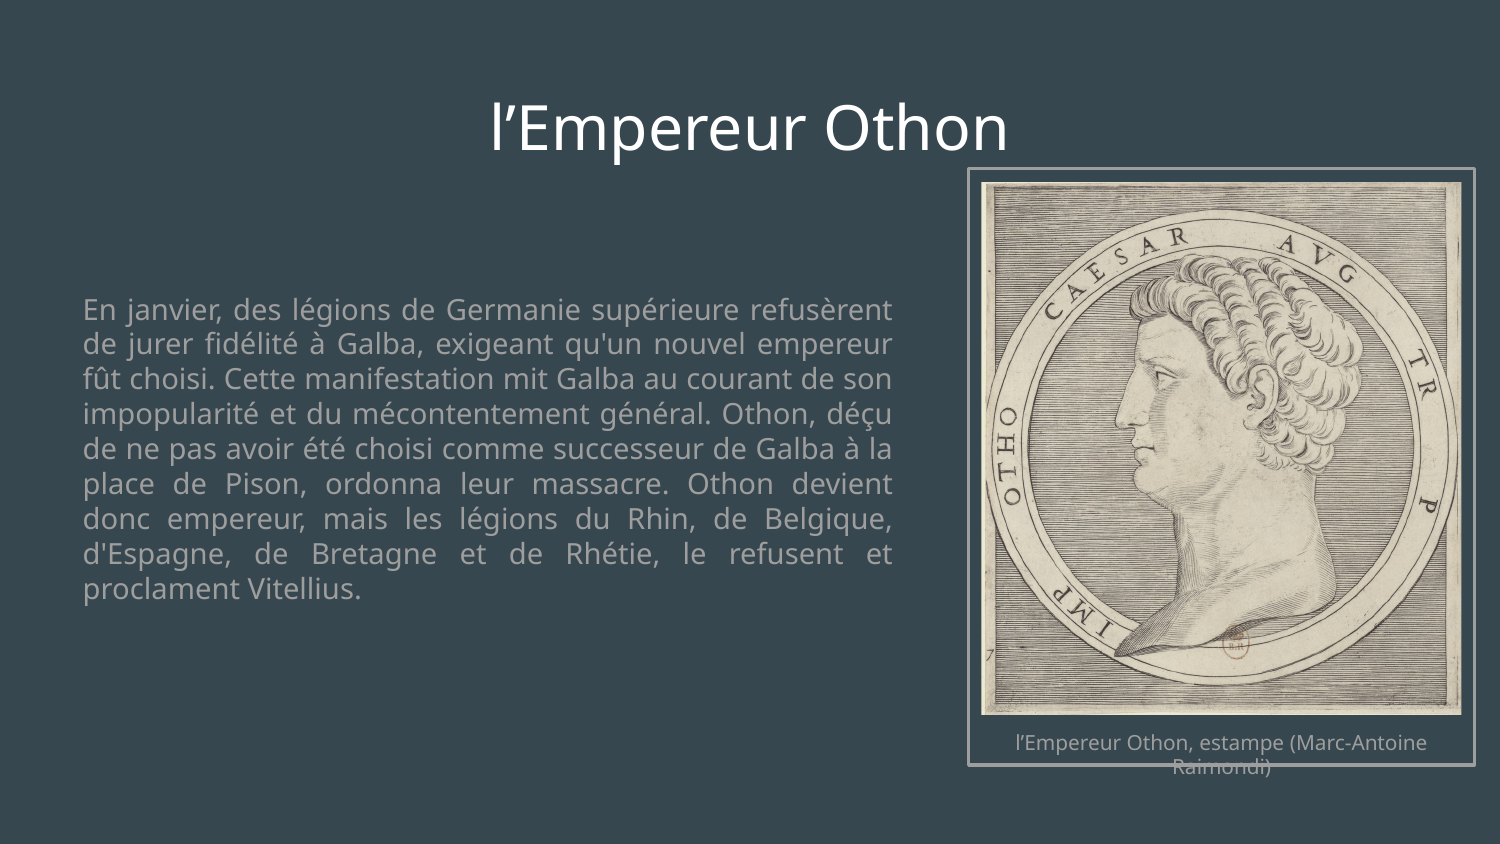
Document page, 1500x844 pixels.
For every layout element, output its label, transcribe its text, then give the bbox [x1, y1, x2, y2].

list En janvier, des légions de Germanie supérieure refusèrent de jurer fidélité à Galba, exigeant qu'un nouvel empereur fût choisi. Cette manifestation mit Galba au courant de son impopularité et du mécontentement général. Othon, déçu de ne pas avoir été choisi comme successeur de Galba à la place de Pison, ordonna leur massacre. Othon devient donc empereur, mais les légions du Rhin, de Belgique, d'Espagne, de Bretagne et de Rhétie, le refusent et proclament Vitellius. [67, 275, 909, 659]
title l’Empereur Othon [51, 72, 1449, 167]
picture [981, 182, 1462, 714]
list l’Empereur Othon, estampe (Marc-Antoine Raimondi) [956, 714, 1487, 766]
